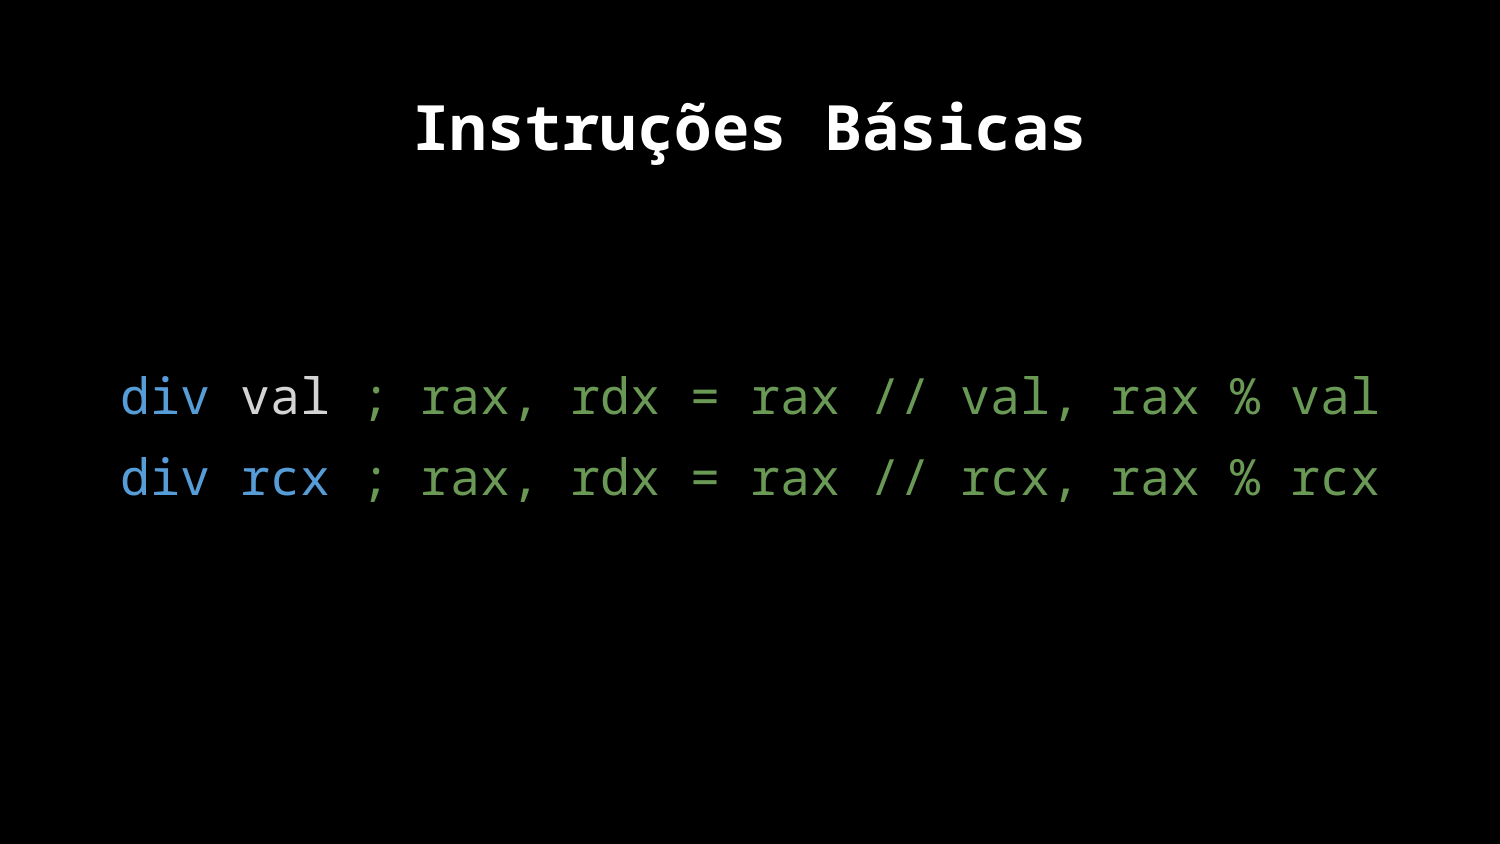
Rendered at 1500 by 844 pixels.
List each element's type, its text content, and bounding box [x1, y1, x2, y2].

title Instruções Básicas [51, 72, 1449, 167]
text_box div val ; rax, rdx = rax // val, rax % val div rcx ; rax, rdx = rax // rcx, rax % rcx [76, 328, 1424, 546]
